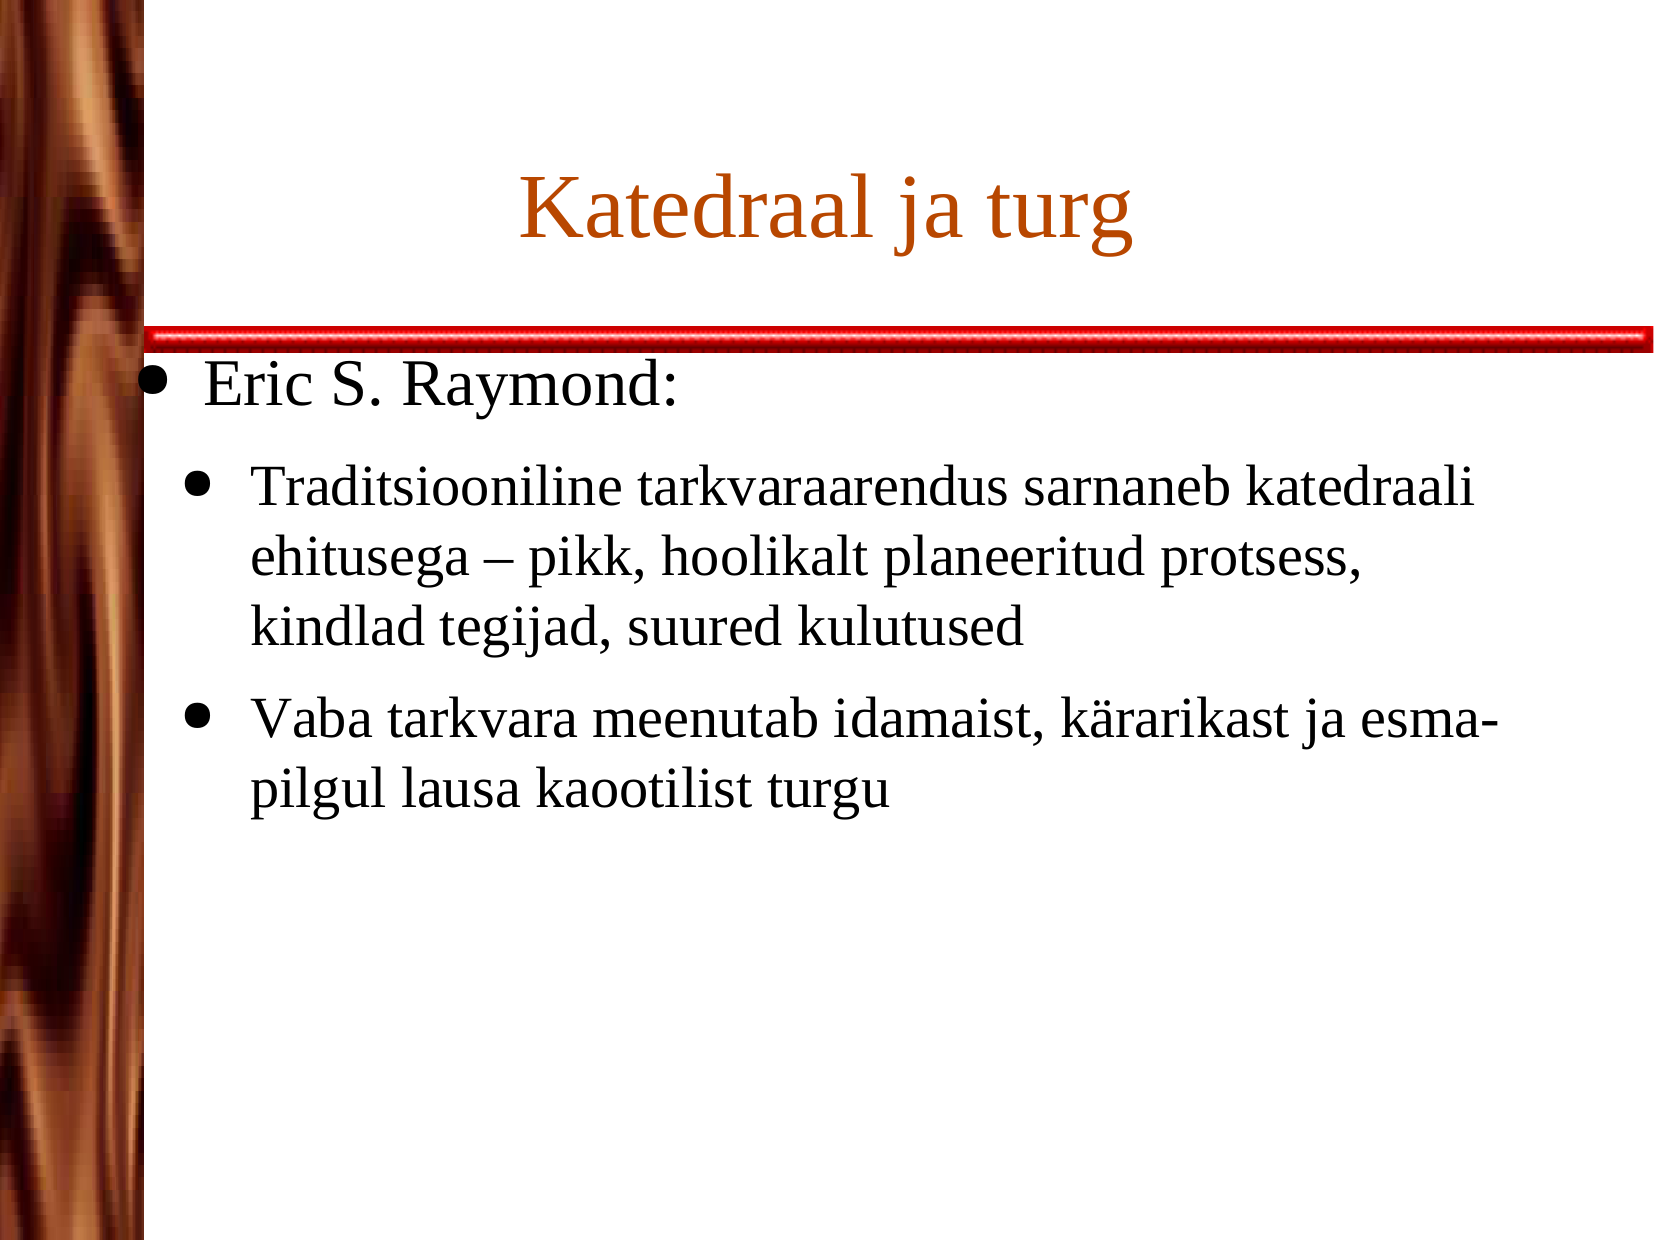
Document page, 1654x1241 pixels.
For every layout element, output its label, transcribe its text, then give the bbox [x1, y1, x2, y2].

picture [0, 0, 1654, 1240]
title Katedraal ja turg [121, 98, 1533, 314]
list Eric S. Raymond: Traditsiooniline tarkvaraarendus sarnaneb katedraali ehitusega – pikk, hoolikalt planeeritud protsess, kindlad tegijad, suured kulutused Vaba tarkvara meenutab idamaist, kärarikast ja esma-pilgul lausa kaootilist turgu [121, 344, 1533, 1126]
